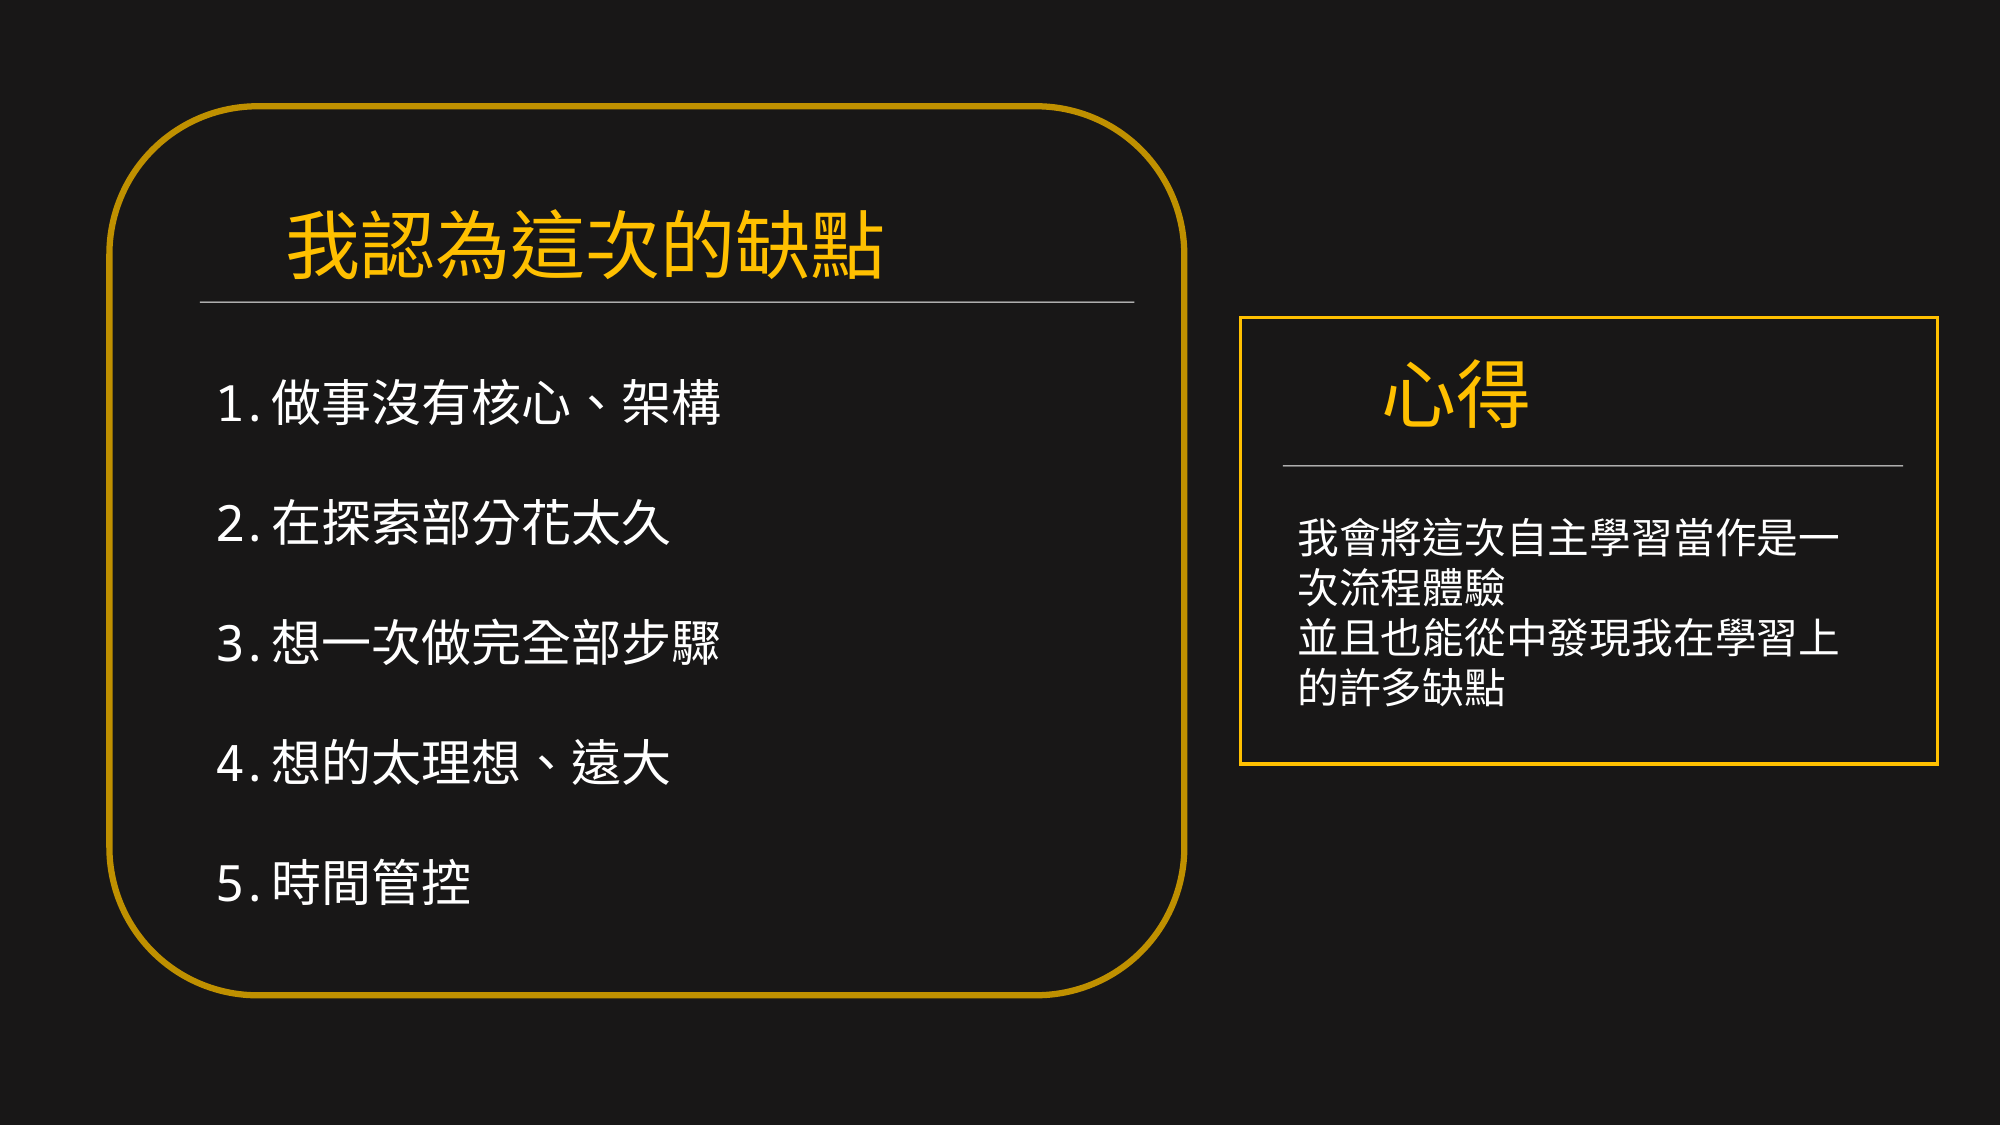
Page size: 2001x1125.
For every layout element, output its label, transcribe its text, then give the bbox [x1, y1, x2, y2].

text_box 心得 [1367, 340, 1783, 446]
text_box 我認為這次的缺點 [270, 191, 1014, 297]
text_box 我會將這次自主學習當作是一次流程體驗 並且也能從中發現我在學習上的許多缺點 [1282, 504, 1868, 720]
text_box 做事沒有核心、架構 在探索部分花太久 想一次做完全部步驟 想的太理想、遠大 時間管控 [200, 364, 782, 919]
